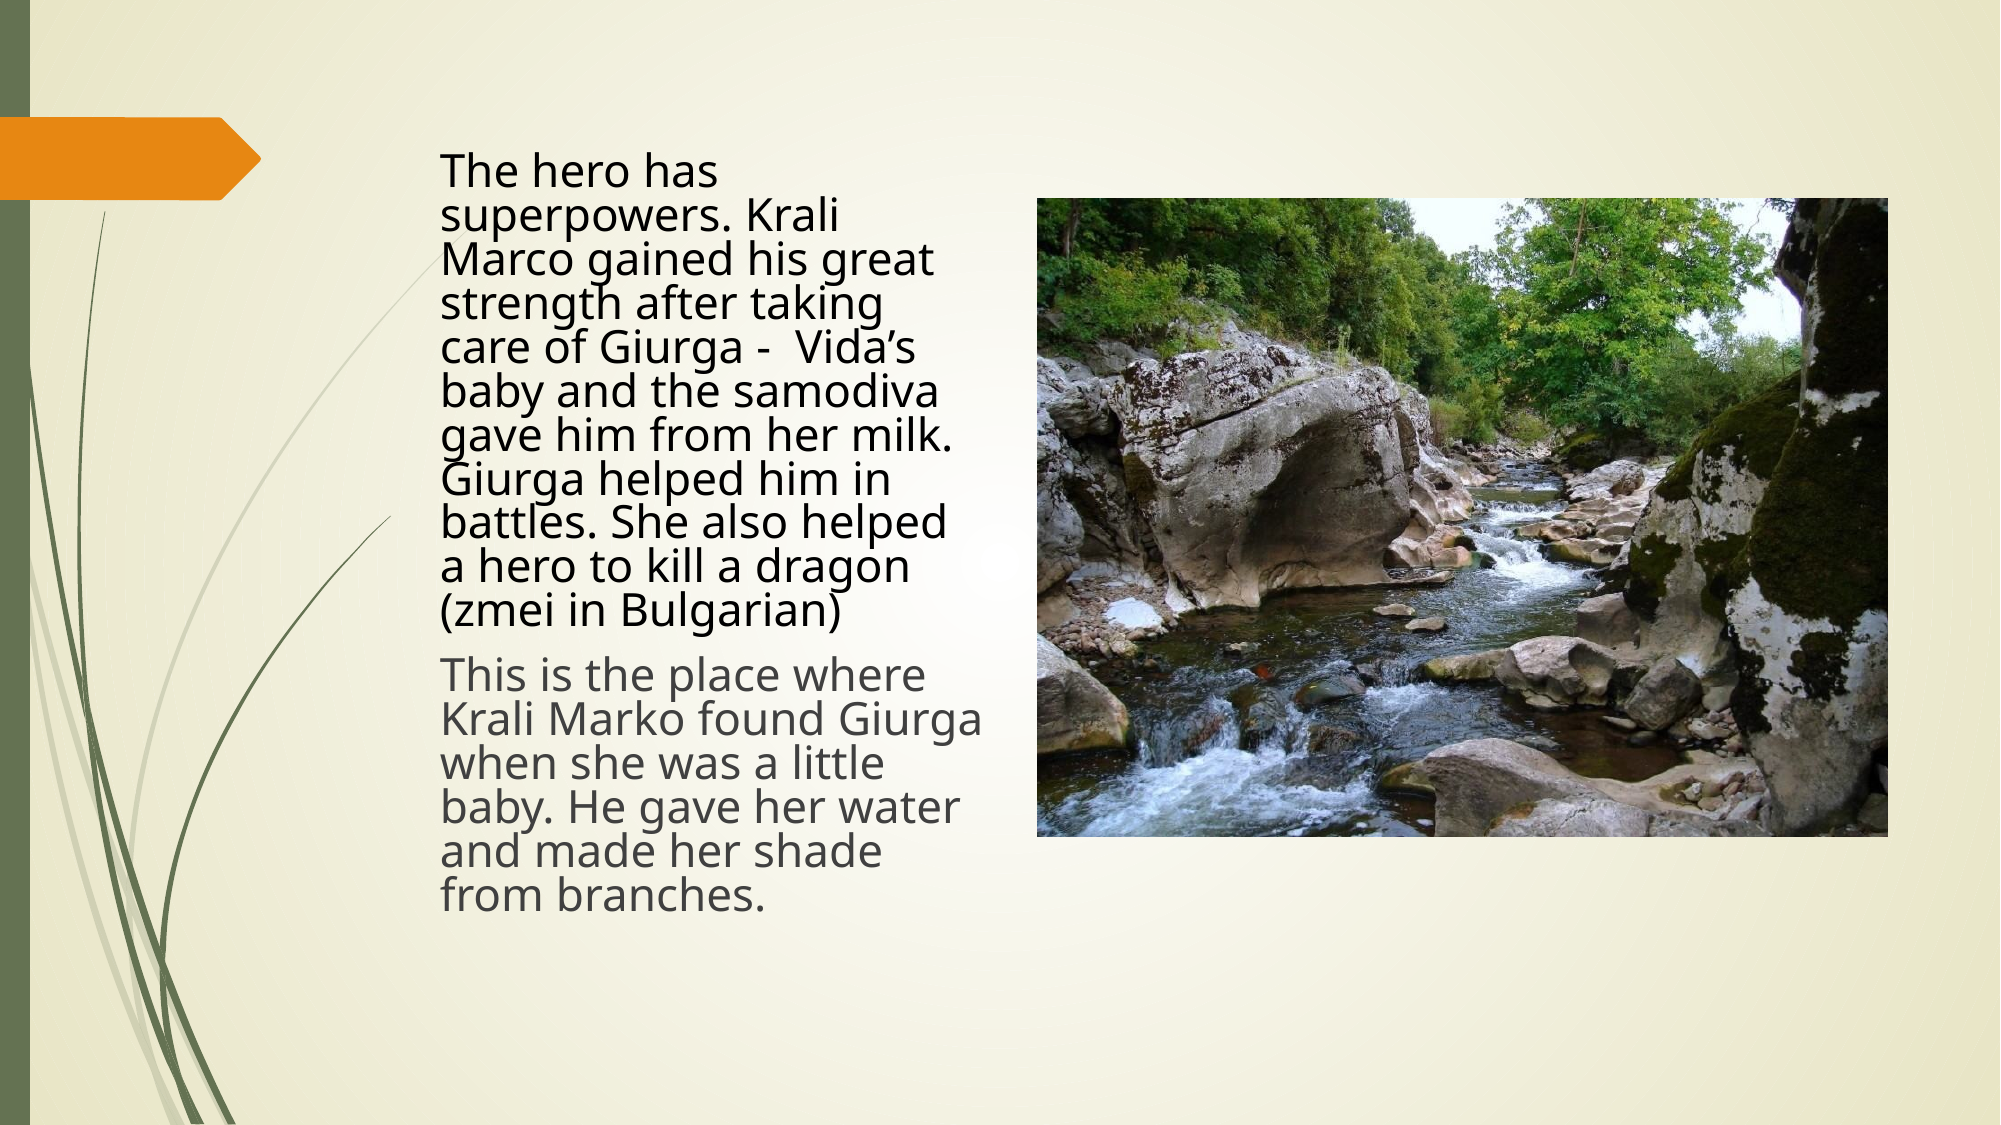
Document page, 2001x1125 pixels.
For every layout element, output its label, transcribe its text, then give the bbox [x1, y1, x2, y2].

picture [1037, 198, 1888, 837]
list The hero has superpowers. Krali Marco gained his great strength after taking care of Giurga - Vida’s baby and the samodiva gave him from her milk. Giurga helped him in battles. She also helped a hero to kill a dragon (zmei in Bulgarian) This is the place where Krali Marko found Giurga when she was a little baby. He gave her water and made her shade from branches. [424, 144, 1000, 962]
